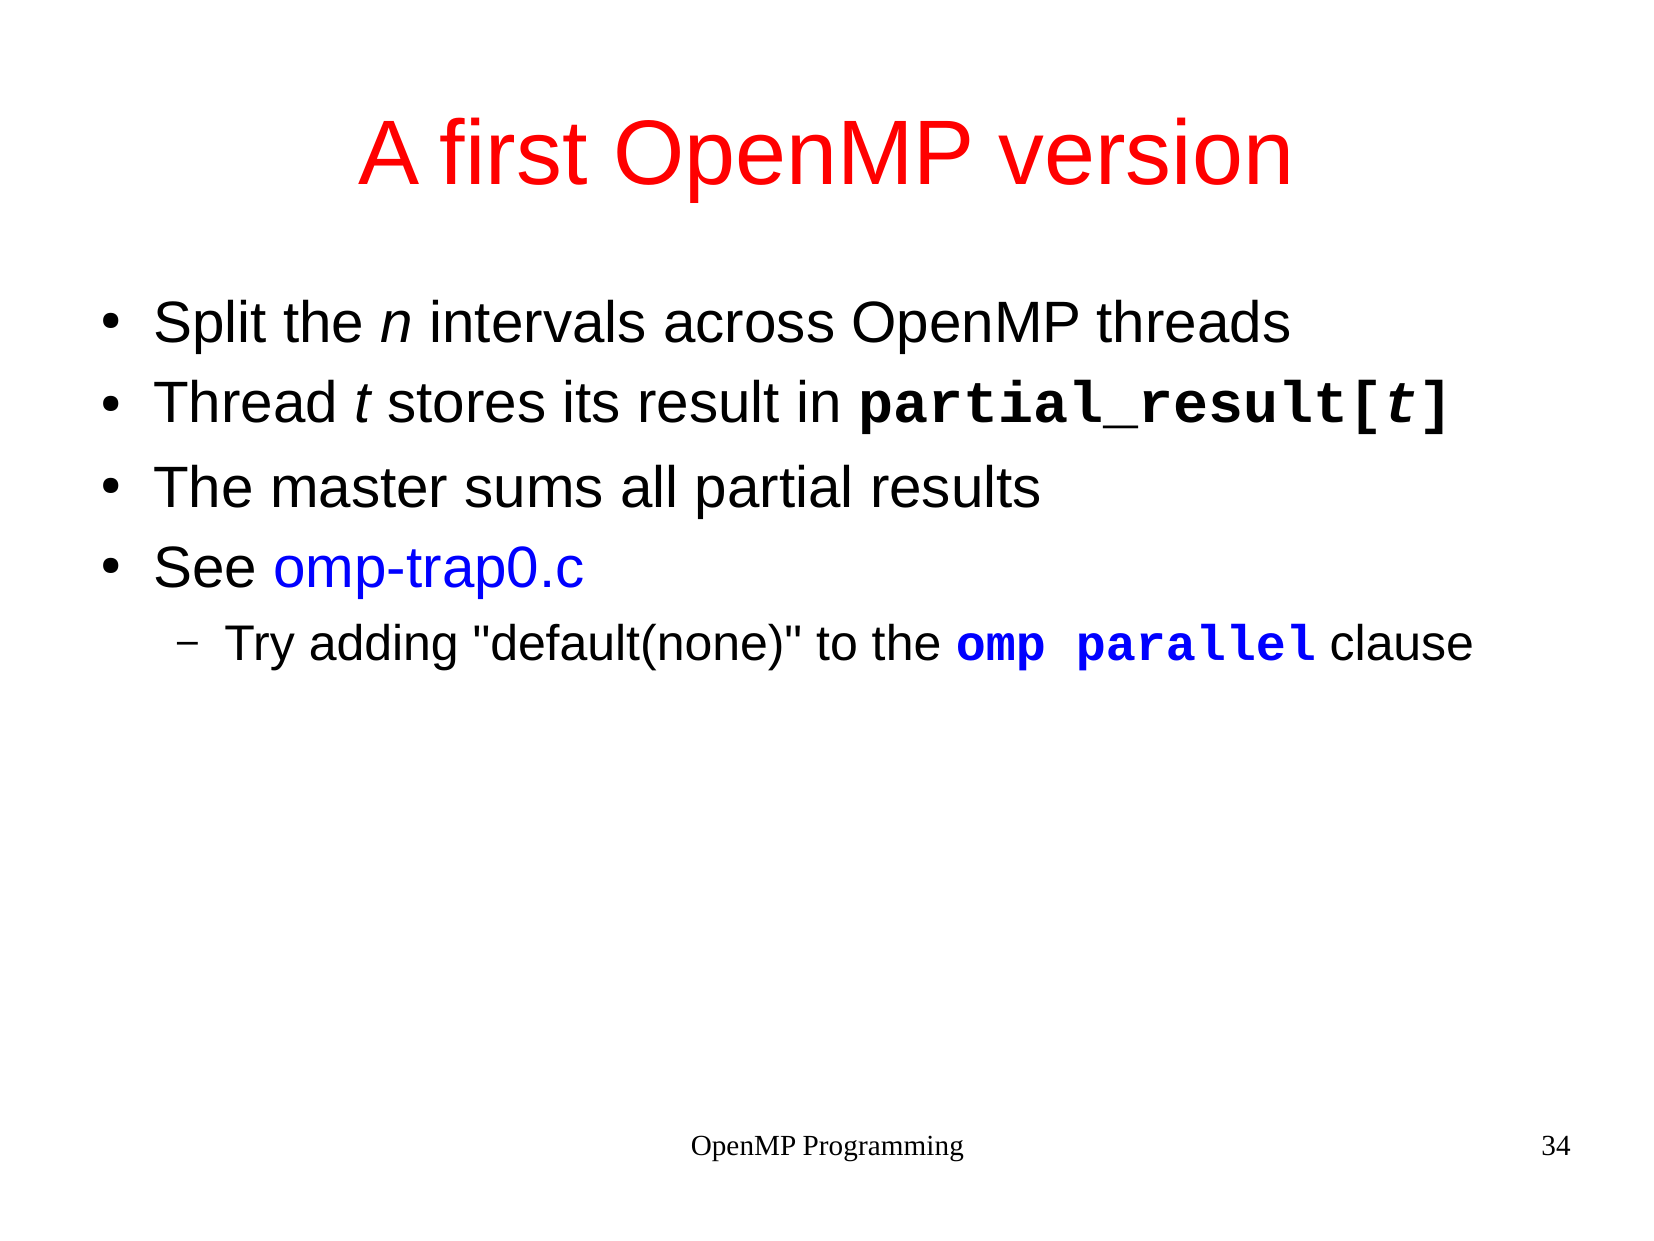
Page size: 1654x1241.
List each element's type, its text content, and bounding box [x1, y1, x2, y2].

list Split the n intervals across OpenMP threads Thread t stores its result in partial_result[t] The master sums all partial results See omp-trap0.c Try adding "default(none)" to the omp parallel clause [82, 290, 1571, 1109]
title A first OpenMP version [82, 49, 1571, 257]
